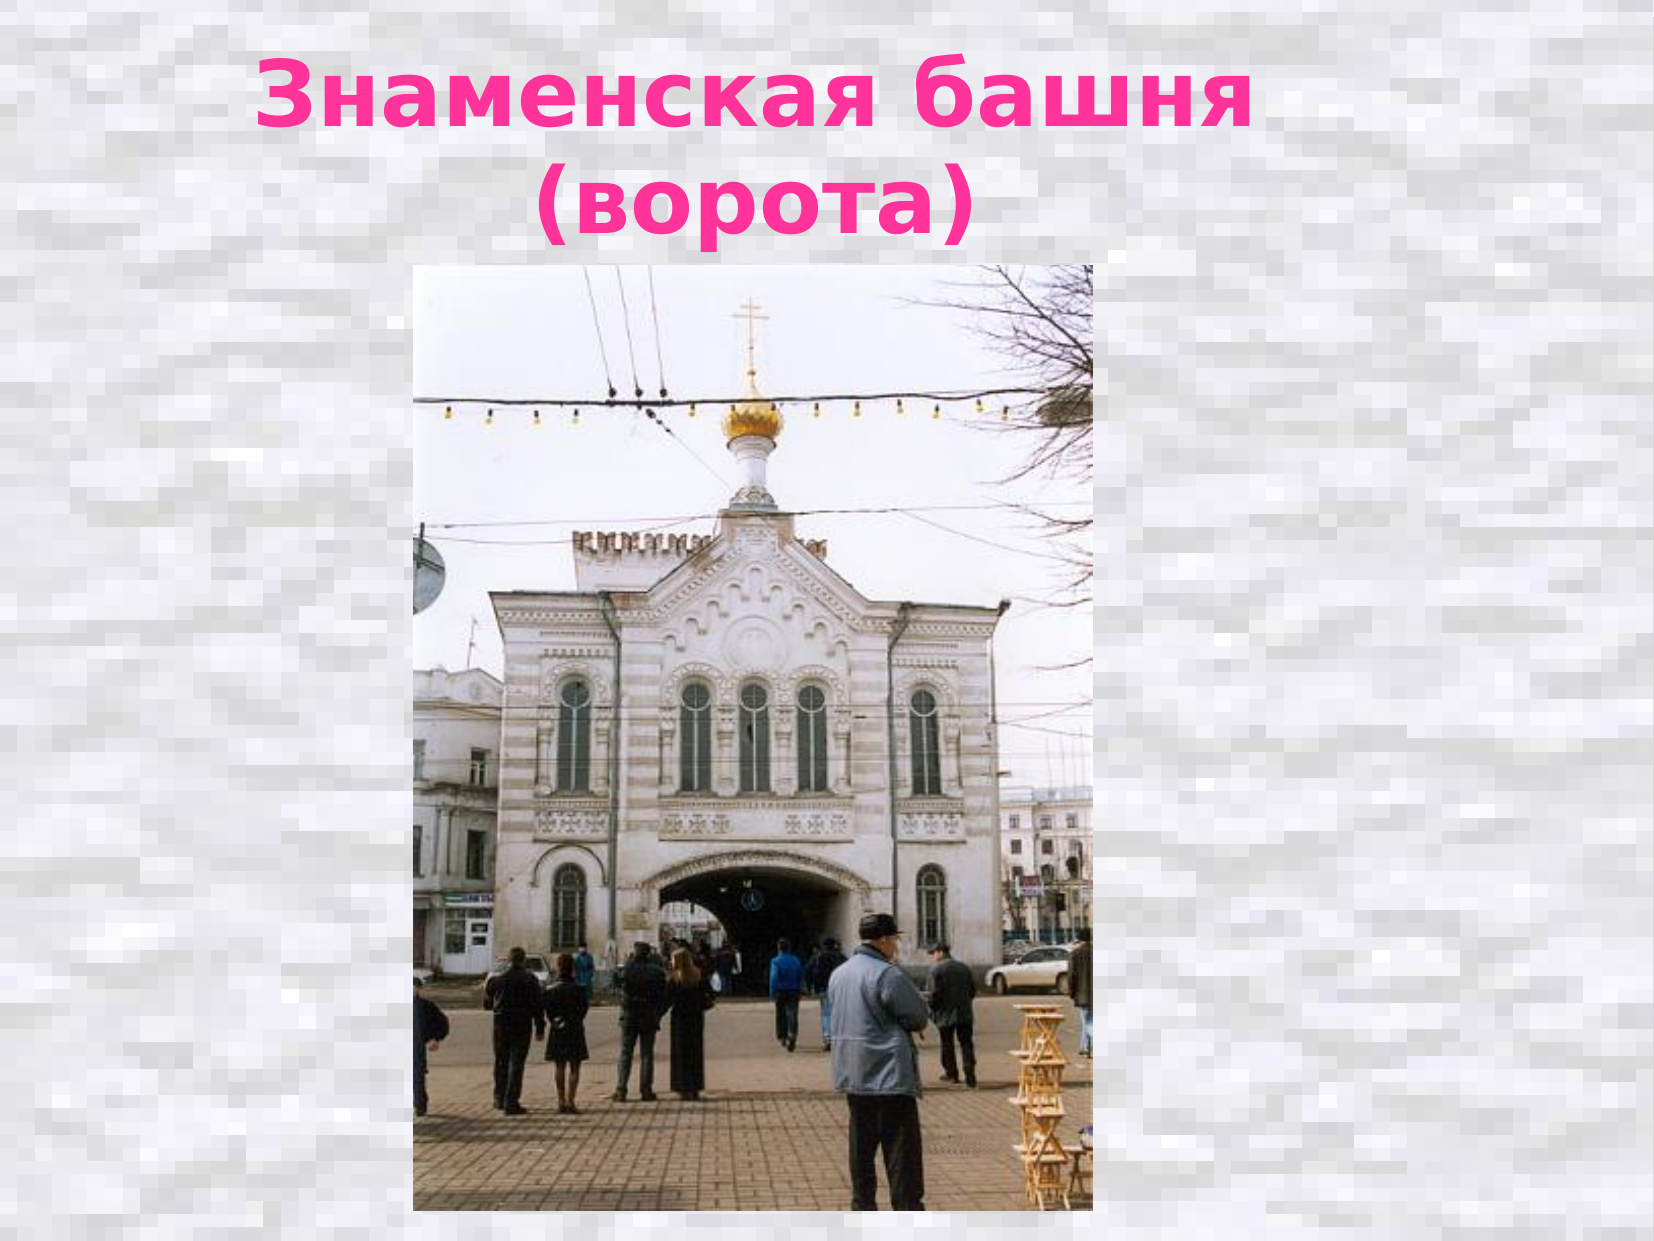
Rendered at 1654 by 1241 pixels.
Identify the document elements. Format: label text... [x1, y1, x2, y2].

picture [0, 0, 1654, 1241]
title Знаменская башня (ворота) [118, 33, 1394, 263]
